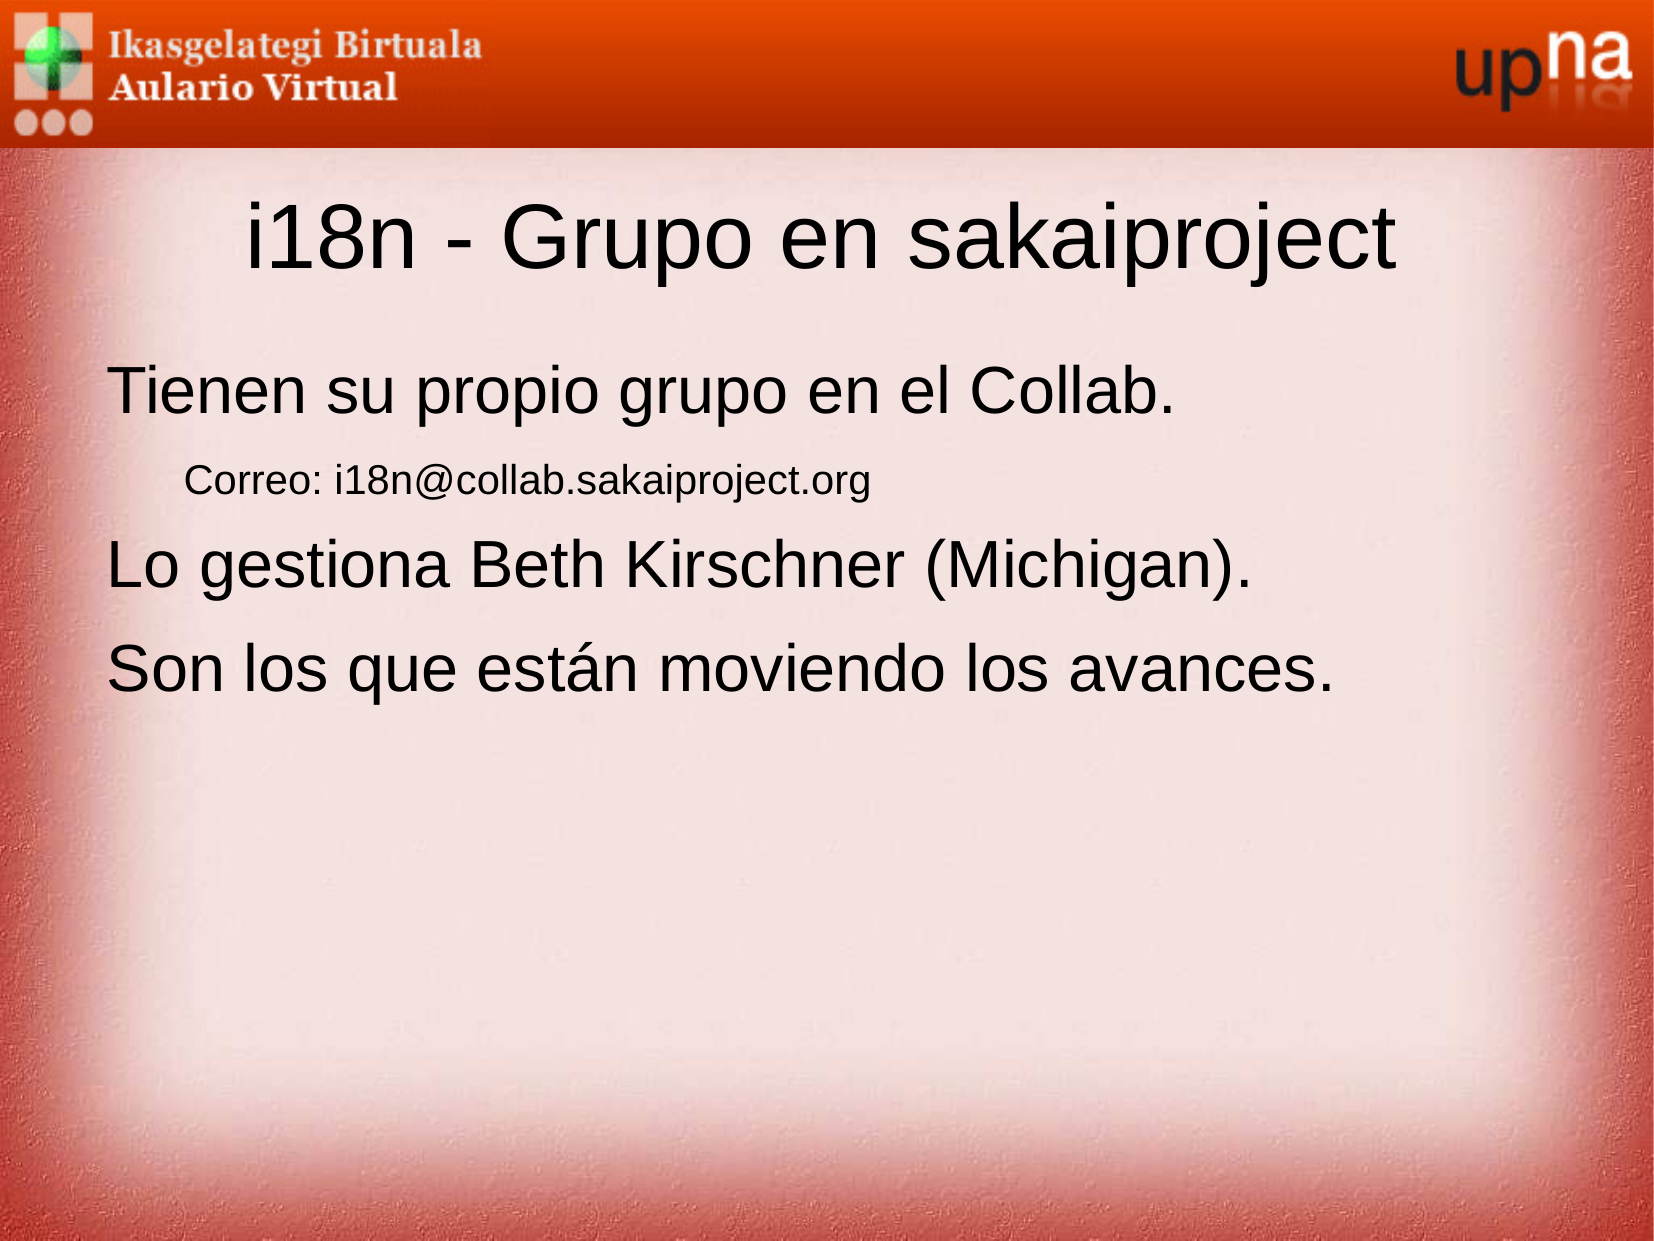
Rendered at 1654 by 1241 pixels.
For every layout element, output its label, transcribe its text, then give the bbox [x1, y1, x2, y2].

title i18n - Grupo en sakaiproject [77, 148, 1566, 326]
list Tienen su propio grupo en el Collab. Correo: i18n@collab.sakaiproject.org Lo gestiona Beth Kirschner (Michigan). Son los que están moviendo los avances. [89, 352, 1578, 1093]
picture [0, 0, 1654, 1241]
